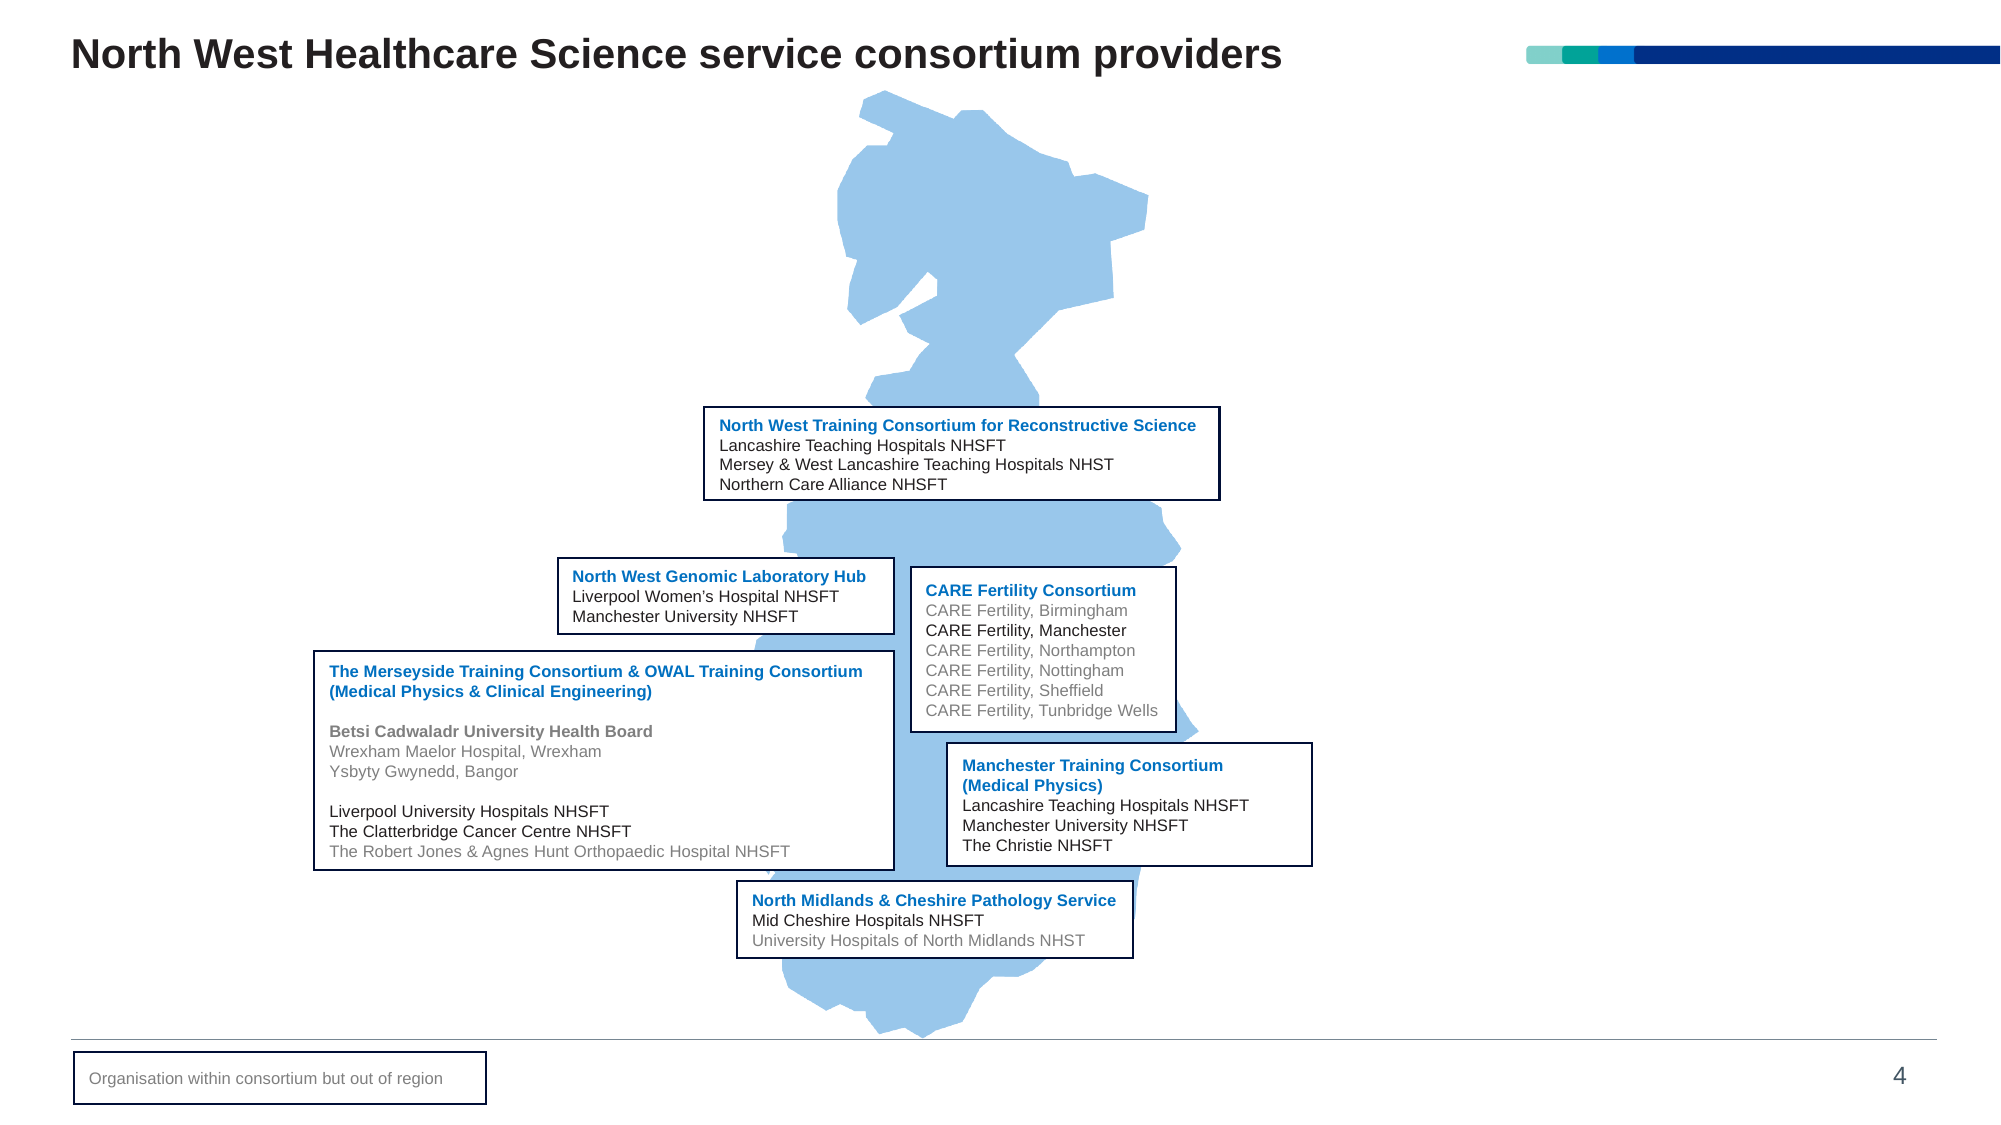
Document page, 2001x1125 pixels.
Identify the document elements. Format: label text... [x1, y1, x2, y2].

text_box North Midlands & Cheshire Pathology Service Mid Cheshire Hospitals NHSFT University Hospitals of North Midlands NHST [737, 881, 1133, 958]
title North West Healthcare Science service consortium providers [70, 32, 1513, 79]
picture [675, 79, 1220, 1053]
text_box North West Training Consortium for Reconstructive Science Lancashire Teaching Hospitals NHSFT Mersey & West Lancashire Teaching Hospitals NHST Northern Care Alliance NHSFT [704, 407, 1219, 500]
text_box The Merseyside Training Consortium & OWAL Training Consortium (Medical Physics & Clinical Engineering) Betsi Cadwaladr University Health Board Wrexham Maelor Hospital, Wrexham Ysbyty Gwynedd, Bangor Liverpool University Hospitals NHSFT The Clatterbridge Cancer Centre NHSFT The Robert Jones & Agnes Hunt Orthopaedic Hospital NHSFT [314, 651, 894, 870]
text_box North West Genomic Laboratory Hub Liverpool Women’s Hospital NHSFT Manchester University NHSFT [558, 558, 894, 634]
text_box CARE Fertility Consortium CARE Fertility, Birmingham CARE Fertility, Manchester CARE Fertility, Northampton CARE Fertility, Nottingham CARE Fertility, Sheffield CARE Fertility, Tunbridge Wells [911, 567, 1176, 732]
text_box Organisation within consortium but out of region [74, 1052, 486, 1104]
text_box Manchester Training Consortium (Medical Physics) Lancashire Teaching Hospitals NHSFT Manchester University NHSFT The Christie NHSFT [947, 743, 1312, 866]
